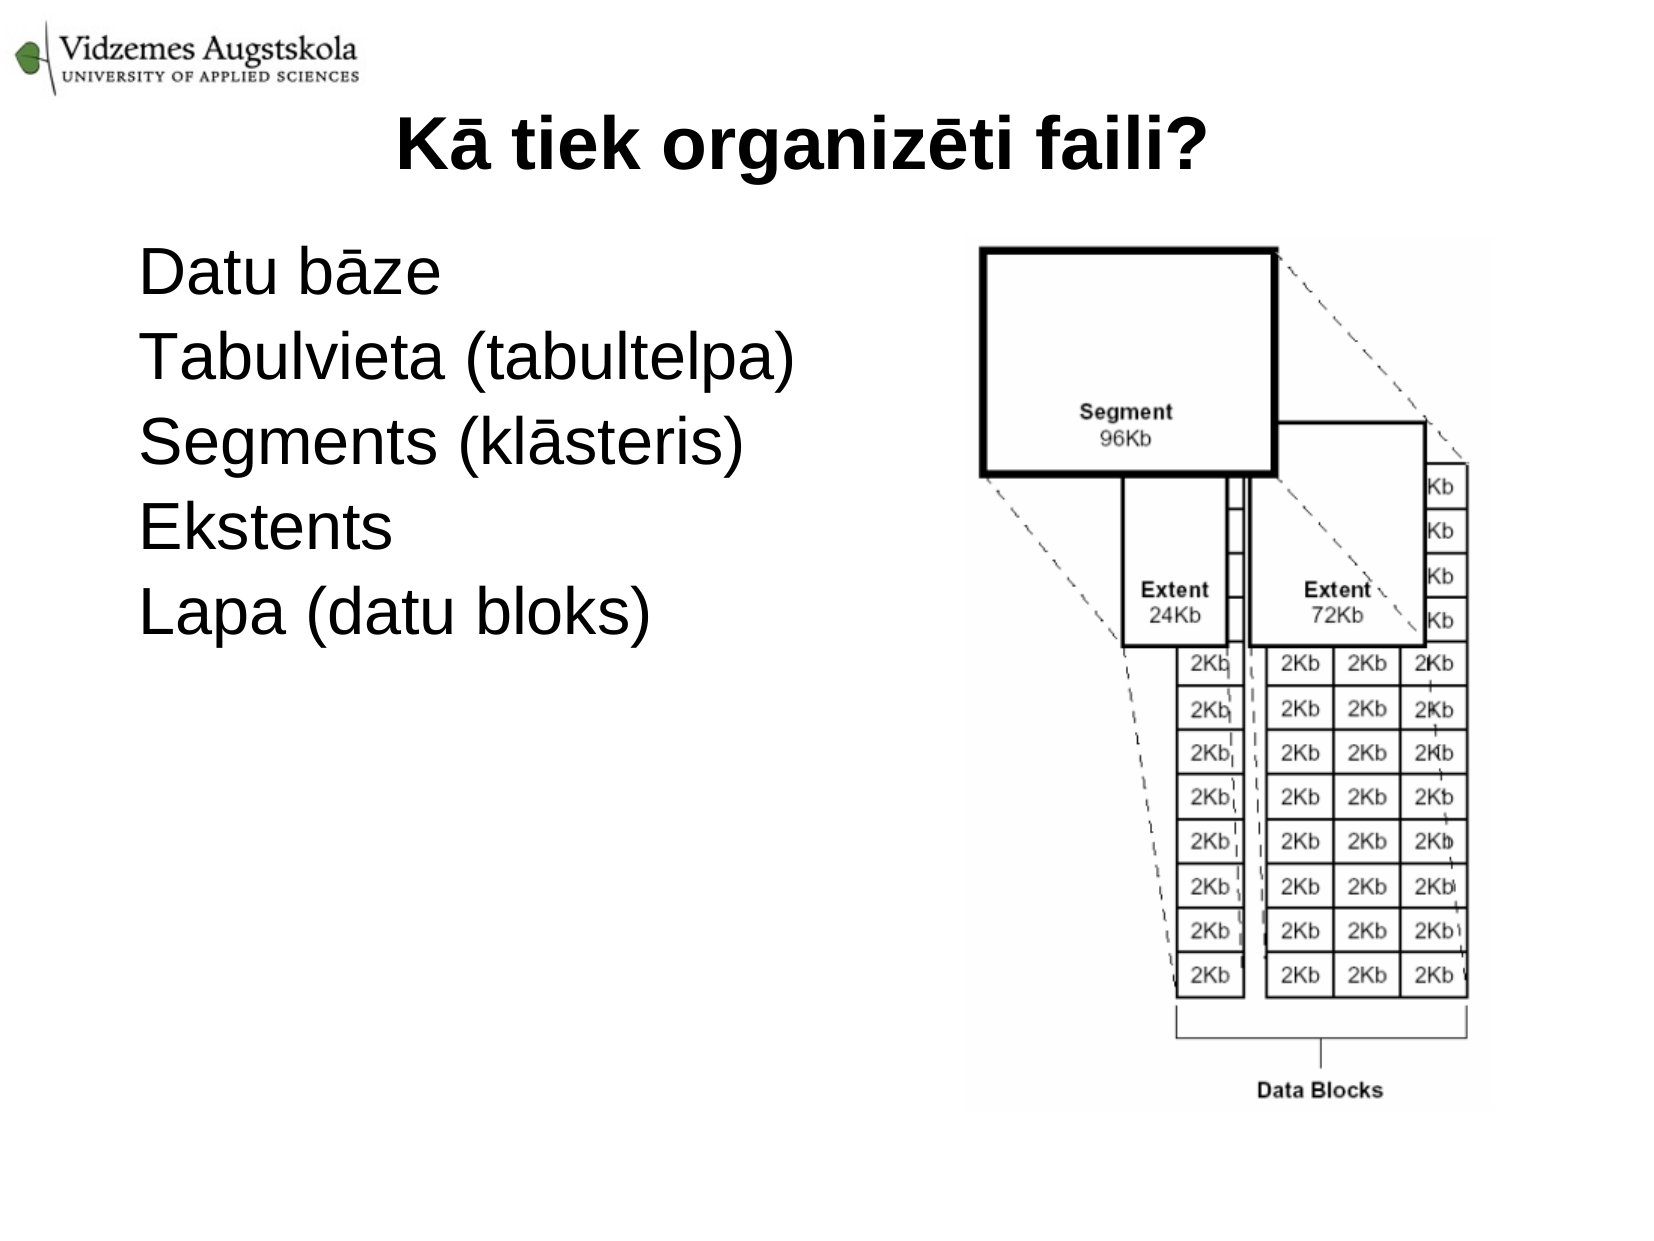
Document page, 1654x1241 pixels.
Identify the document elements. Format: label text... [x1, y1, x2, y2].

picture [5, 2, 368, 113]
list Datu bāze Tabulvieta (tabultelpa) Segments (klāsteris) Ekstents Lapa (datu bloks) [82, 236, 808, 1107]
picture [964, 234, 1495, 1111]
title Kā tiek organizēti faili? [94, 96, 1512, 195]
